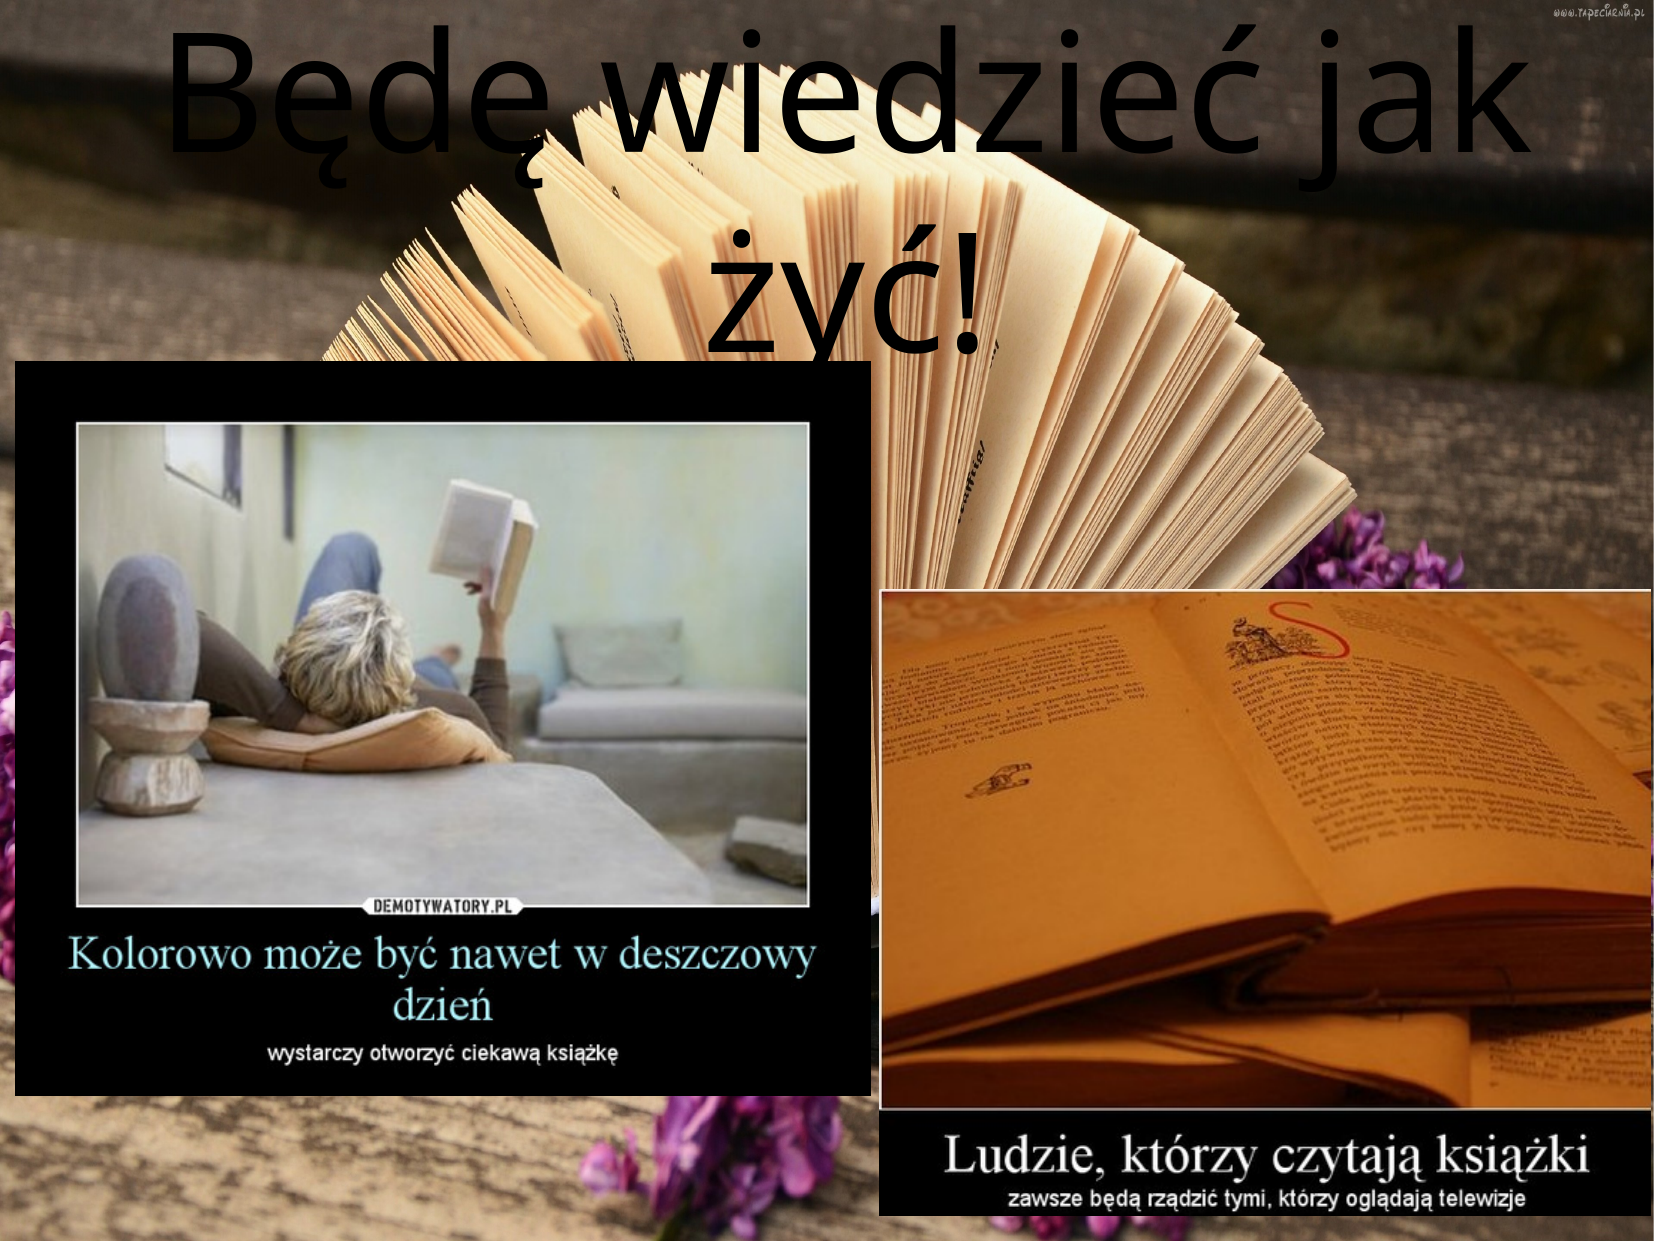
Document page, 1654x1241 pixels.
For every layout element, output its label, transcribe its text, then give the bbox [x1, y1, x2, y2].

picture [15, 361, 871, 1096]
picture [879, 589, 1651, 1216]
title Będę wiedzieć jak żyć! [102, 0, 1591, 294]
